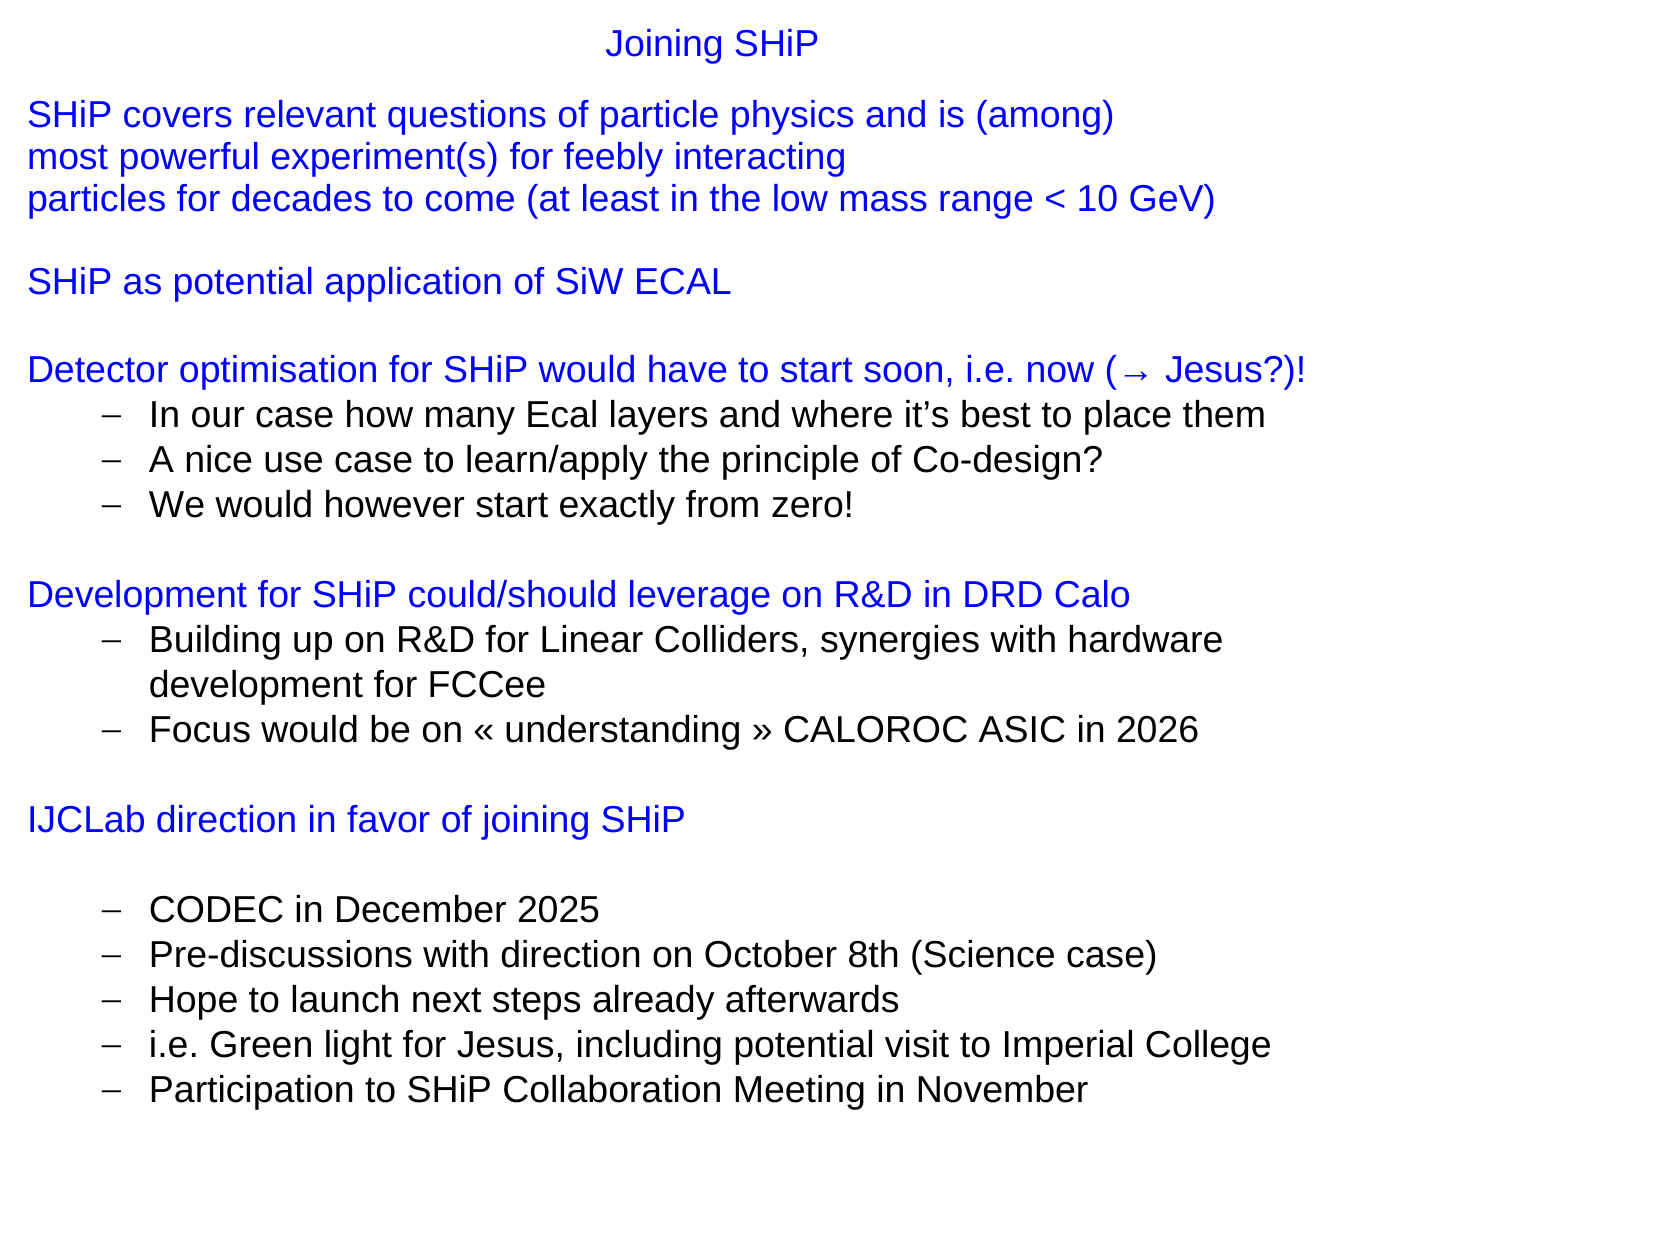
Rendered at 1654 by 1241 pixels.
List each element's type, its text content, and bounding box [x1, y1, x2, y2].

text_box SHiP covers relevant questions of particle physics and is (among) most powerful experiment(s) for feebly interacting particles for decades to come (at least in the low mass range < 10 GeV) SHiP as potential application of SiW ECAL Detector optimisation for SHiP would have to start soon, i.e. now (→ Jesus?)! In our case how many Ecal layers and where it’s best to place them A nice use case to learn/apply the principle of Co-design? We would however start exactly from zero! Development for SHiP could/should leverage on R&D in DRD Calo Building up on R&D for Linear Colliders, synergies with hardware development for FCCee Focus would be on « understanding » CALOROC ASIC in 2026 IJCLab direction in favor of joining SHiP CODEC in December 2025 Pre-discussions with direction on October 8th (Science case) Hope to launch next steps already afterwards i.e. Green light for Jesus, including potential visit to Imperial College Participation to SHiP Collaboration Meeting in November [12, 86, 1561, 1241]
text_box Joining SHiP [590, 13, 1063, 91]
